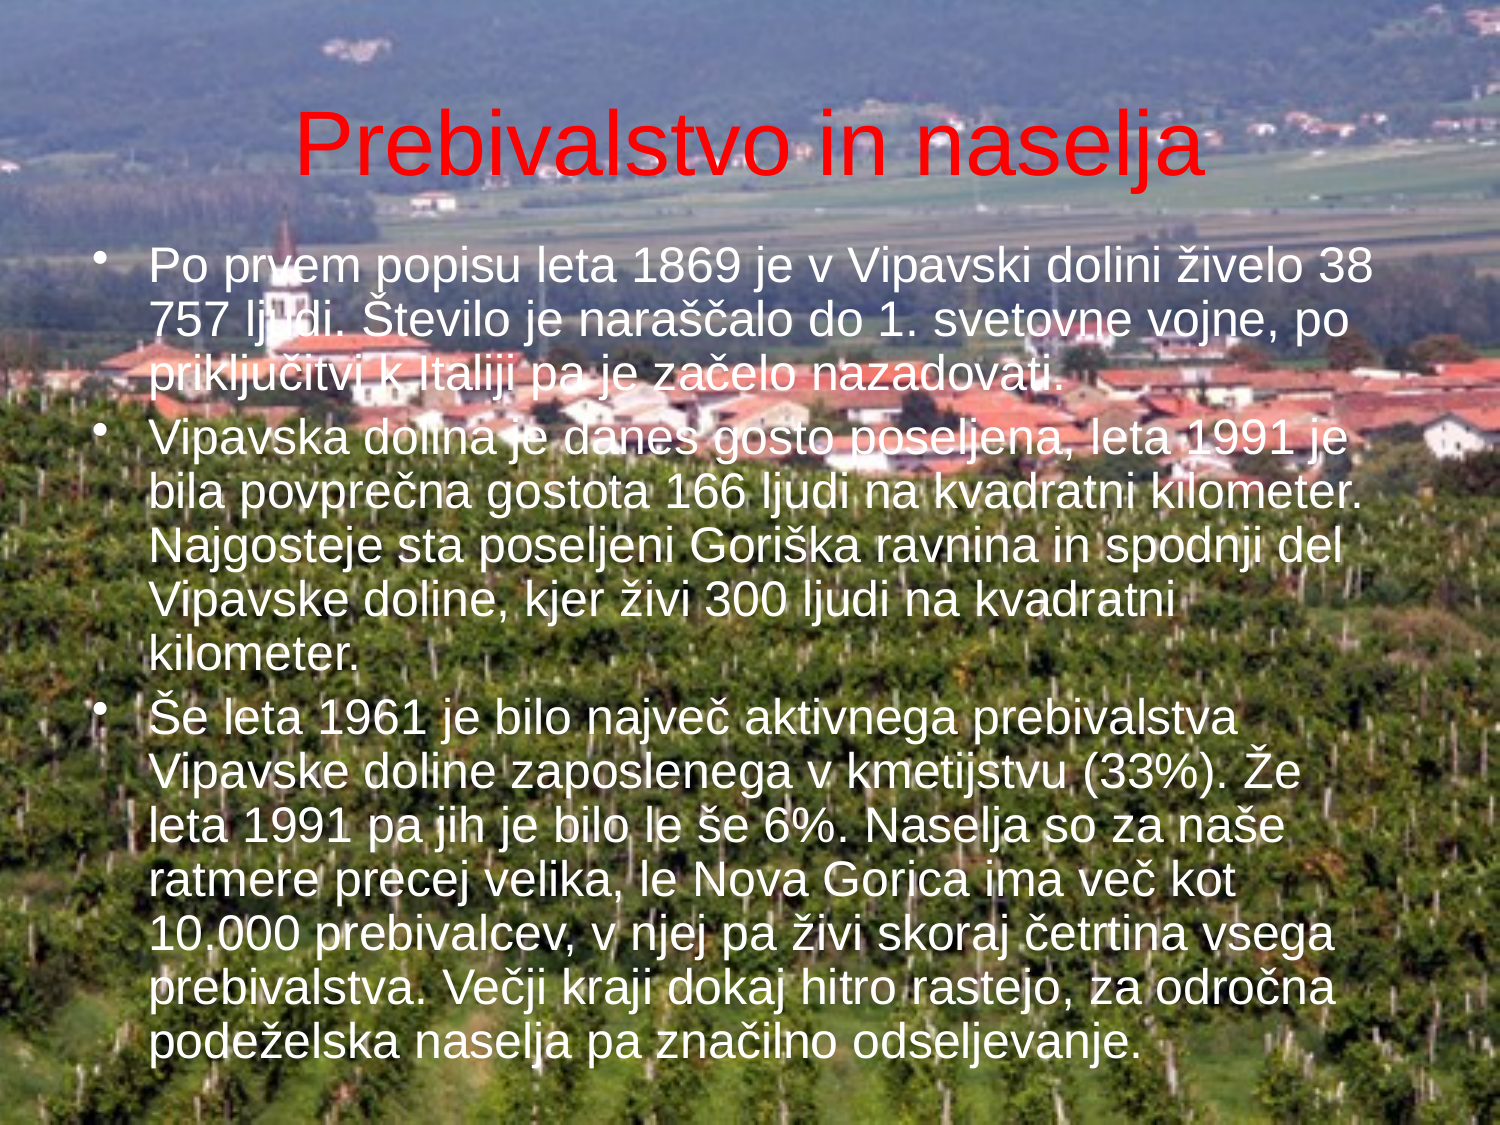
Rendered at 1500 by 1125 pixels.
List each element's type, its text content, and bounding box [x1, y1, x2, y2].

title Prebivalstvo in naselja [75, 45, 1425, 233]
picture [0, 0, 1500, 1125]
list Po prvem popisu leta 1869 je v Vipavski dolini živelo 38 757 ljudi. Število je naraščalo do 1. svetovne vojne, po priključitvi k Italiji pa je začelo nazadovati. Vipavska dolina je danes gosto poseljena, leta 1991 je bila povprečna gostota 166 ljudi na kvadratni kilometer. Najgosteje sta poseljeni Goriška ravnina in spodnji del Vipavske doline, kjer živi 300 ljudi na kvadratni kilometer. Še leta 1961 je bilo največ aktivnega prebivalstva Vipavske doline zaposlenega v kmetijstvu (33%). Že leta 1991 pa jih je bilo le še 6%. Naselja so za naše ratmere precej velika, le Nova Gorica ima več kot 10.000 prebivalcev, v njej pa živi skoraj četrtina vsega prebivalstva. Večji kraji dokaj hitro rastejo, za odročna podeželska naselja pa značilno odseljevanje. [76, 231, 1402, 1083]
